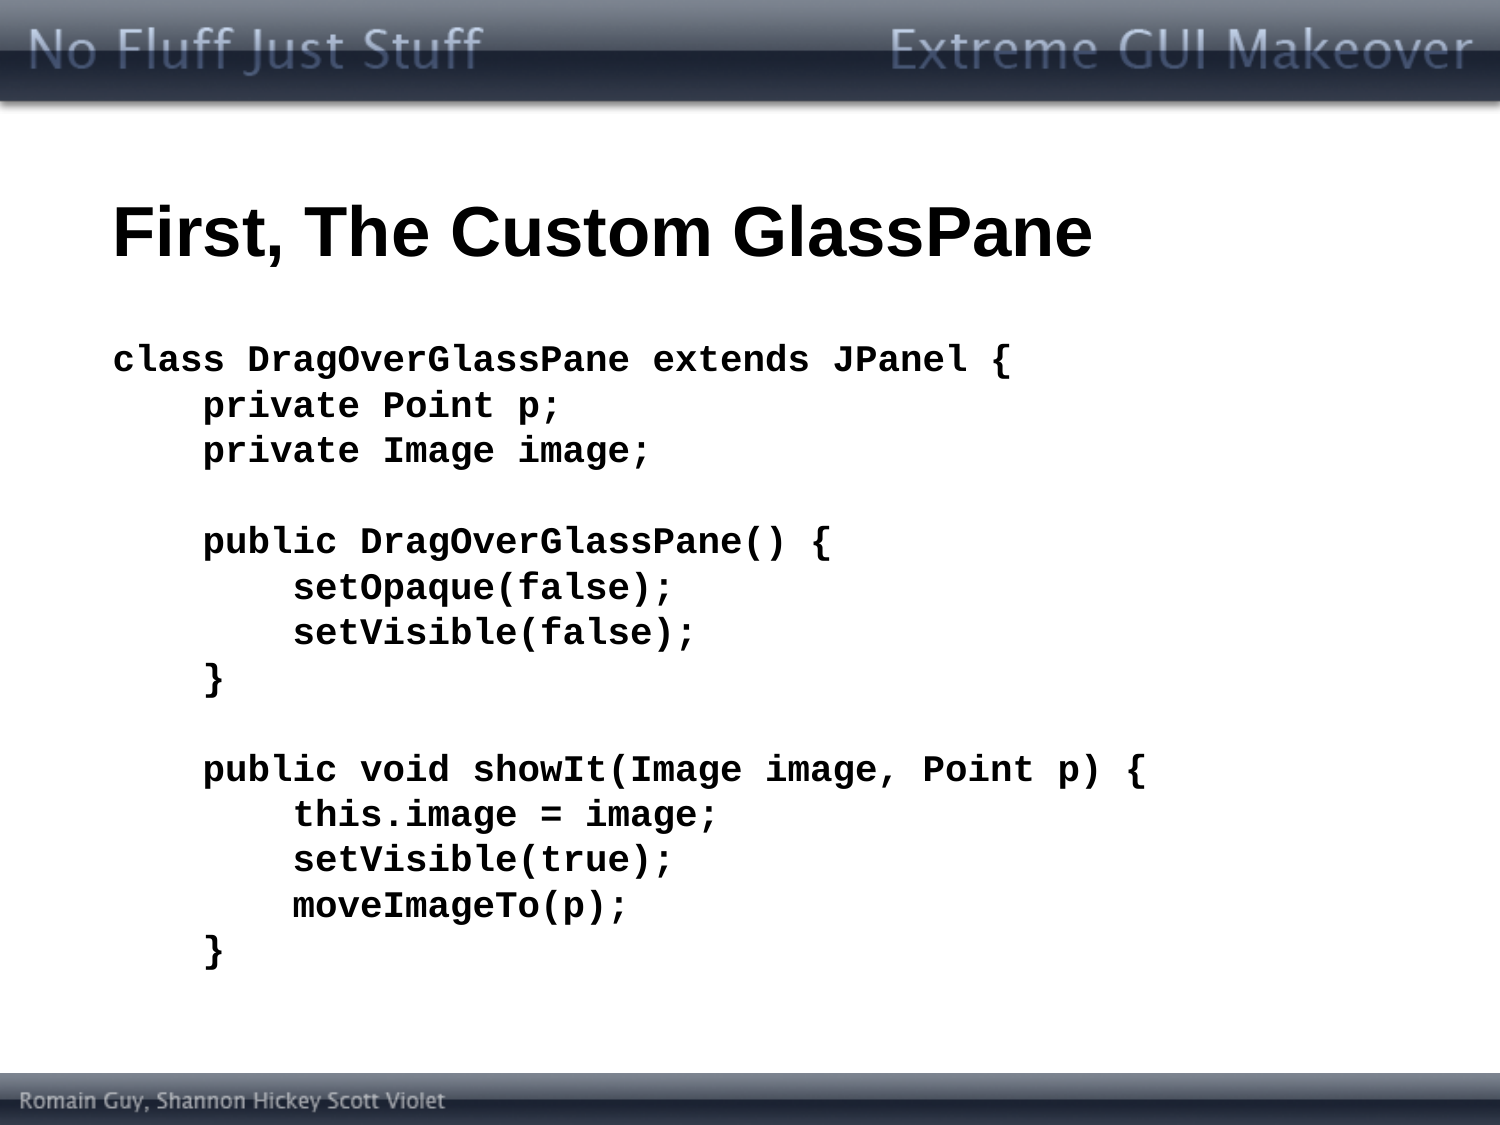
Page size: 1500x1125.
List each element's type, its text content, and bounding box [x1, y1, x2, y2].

text_box class DragOverGlassPane extends JPanel { private Point p; private Image image; public DragOverGlassPane() { setOpaque(false); setVisible(false); } public void showIt(Image image, Point p) { this.image = image; setVisible(true); moveImageTo(p); } [112, 337, 1463, 1063]
picture [0, 0, 1500, 114]
picture [0, 1073, 1500, 1125]
title First, The Custom GlassPane [112, 119, 1417, 271]
